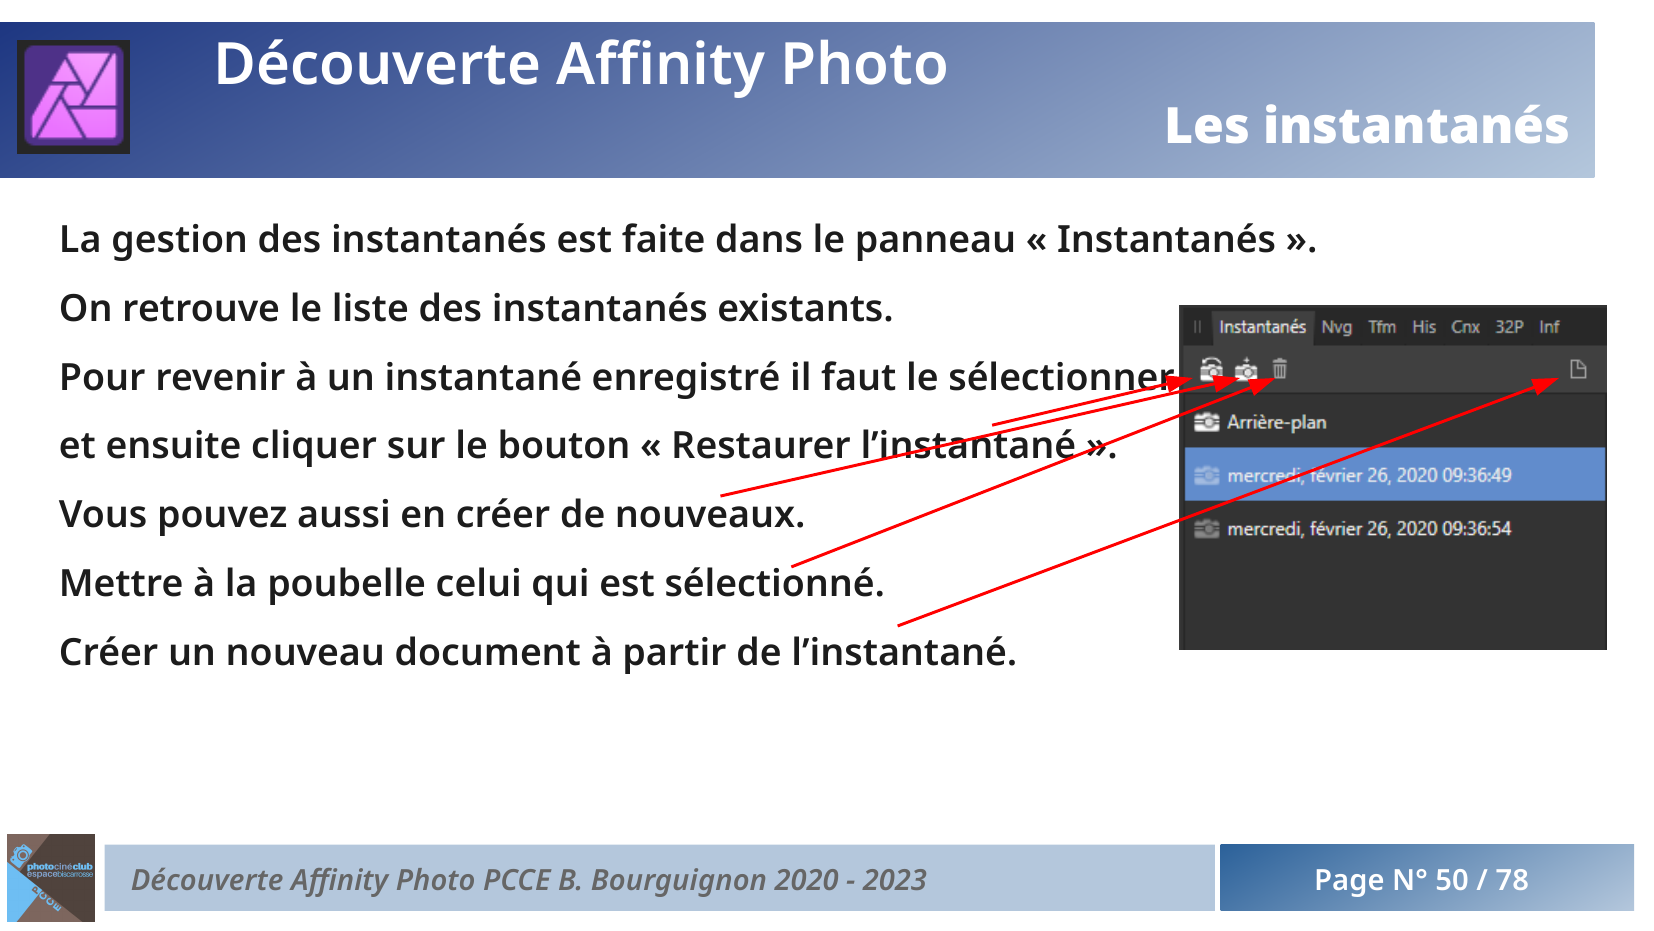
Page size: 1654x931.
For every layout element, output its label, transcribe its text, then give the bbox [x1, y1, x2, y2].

list La gestion des instantanés est faite dans le panneau « Instantanés ». On retrouve le liste des instantanés existants. Pour revenir à un instantané enregistré il faut le sélectionner et ensuite cliquer sur le bouton « Restaurer l’instantané ». Vous pouvez aussi en créer de nouveaux. Mettre à la poubelle celui qui est sélectionné. Créer un nouveau document à partir de l’instantané. [59, 212, 1565, 820]
picture [17, 40, 130, 154]
picture [7, 834, 95, 922]
title Les instantanés [874, 47, 1571, 158]
picture [1179, 305, 1607, 650]
